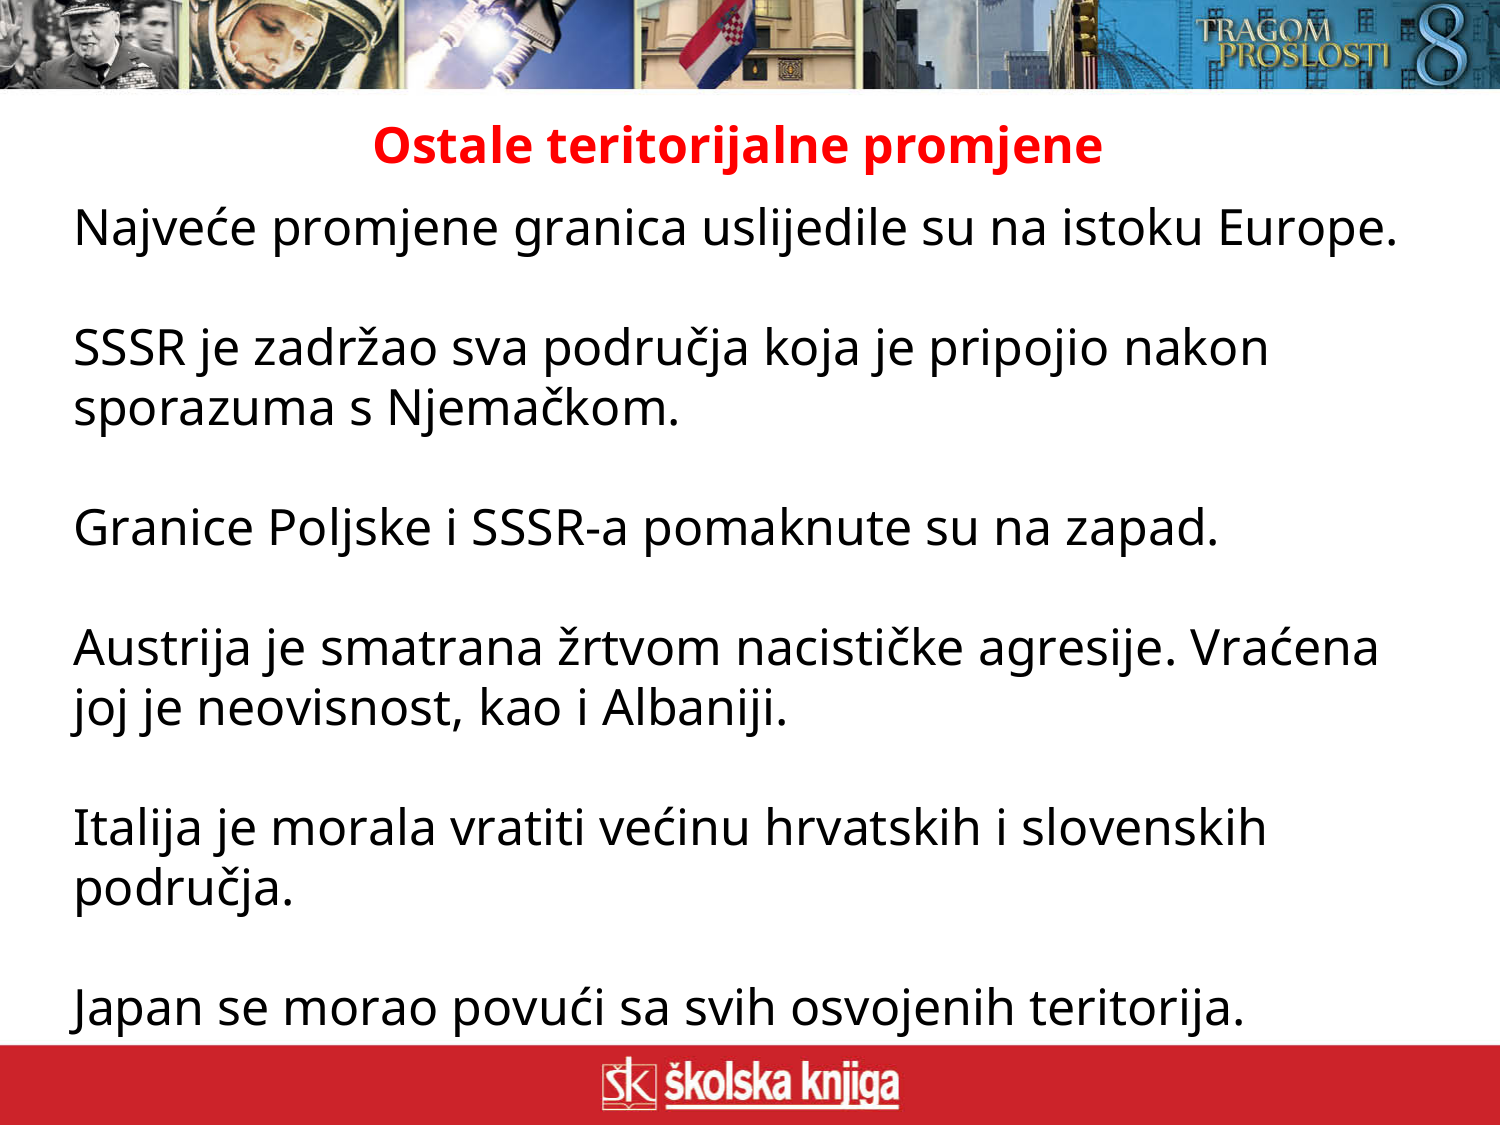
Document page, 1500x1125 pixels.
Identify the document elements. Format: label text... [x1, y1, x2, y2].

text_box Ostale teritorijalne promjene [281, 105, 1196, 181]
text_box Najveće promjene granica uslijedile su na istoku Europe. SSSR je zadržao sva područja koja je pripojio nakon sporazuma s Njemačkom. Granice Poljske i SSSR-a pomaknute su na zapad. Austrija je smatrana žrtvom nacističke agresije. Vraćena joj je neovisnost, kao i Albaniji. Italija je morala vratiti većinu hrvatskih i slovenskih područja. Japan se morao povući sa svih osvojenih teritorija. [58, 187, 1430, 1043]
picture [0, 0, 1500, 1125]
